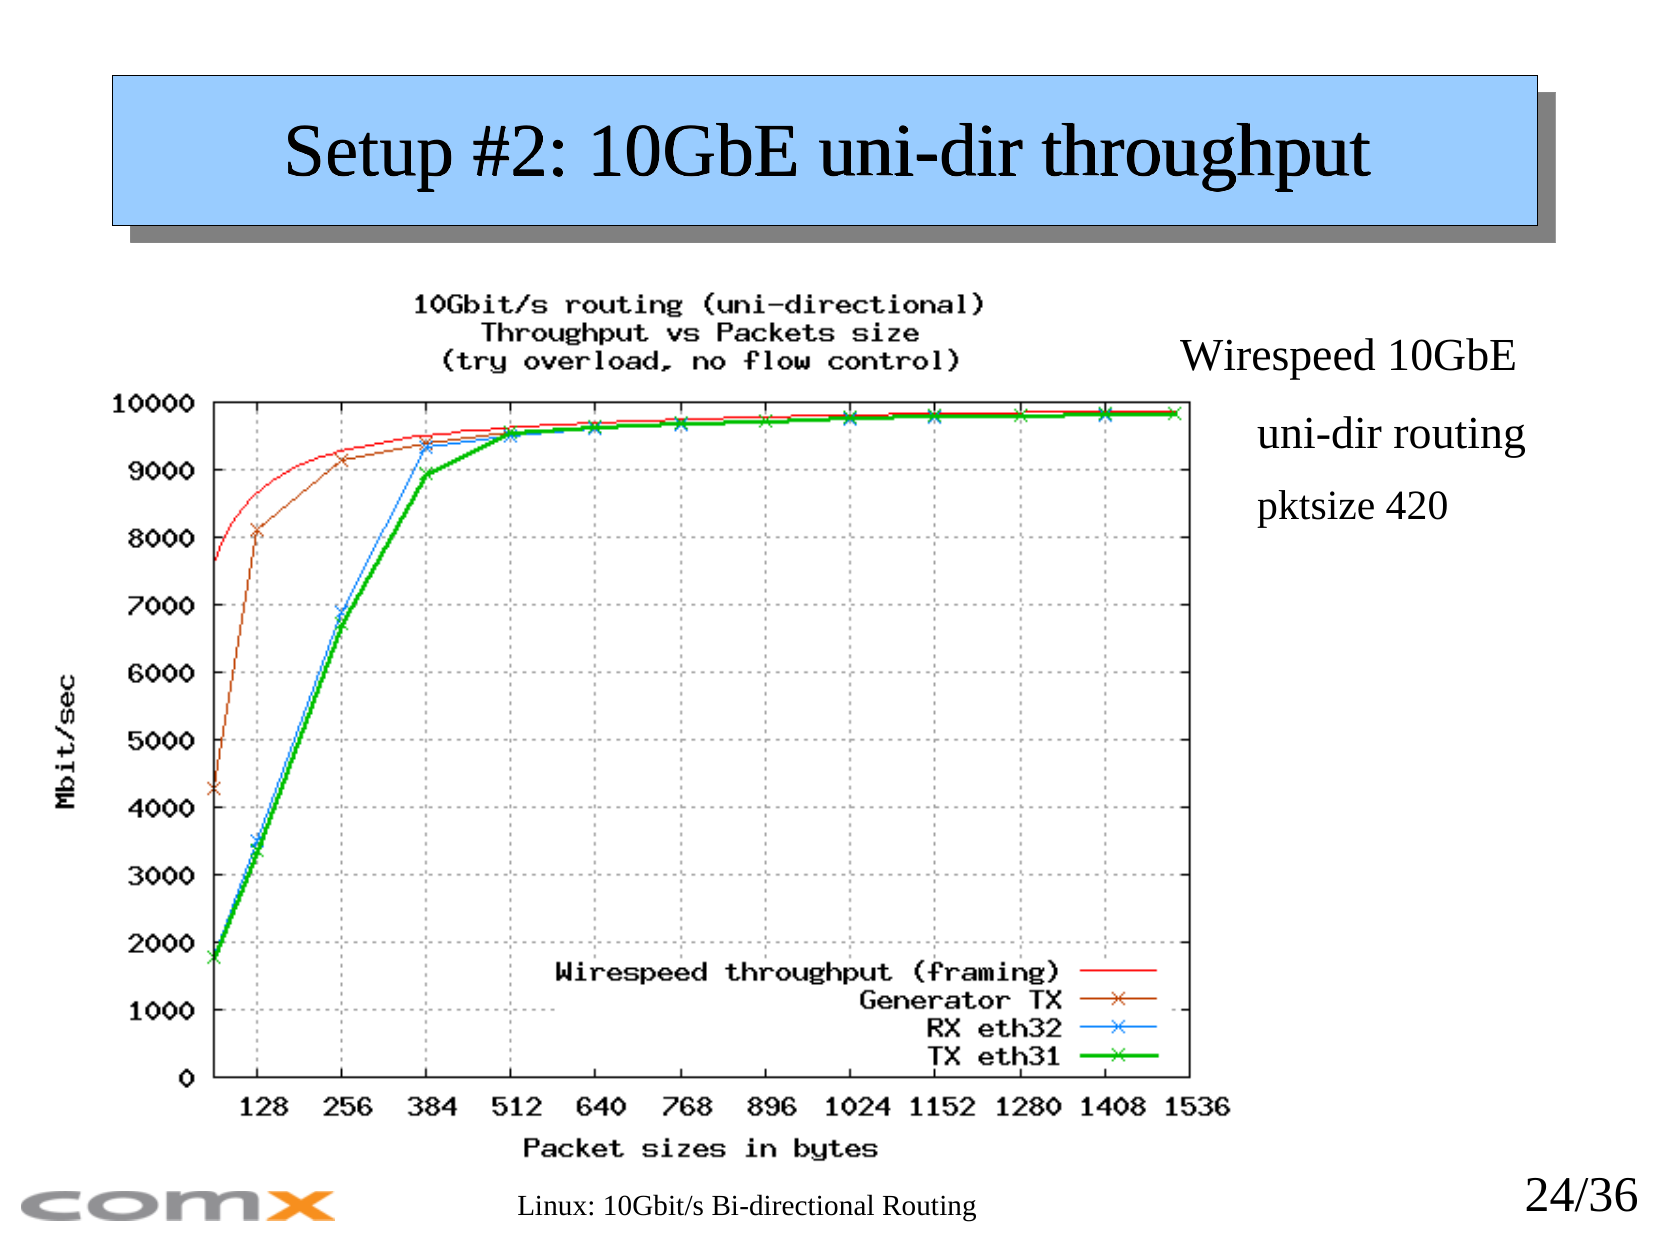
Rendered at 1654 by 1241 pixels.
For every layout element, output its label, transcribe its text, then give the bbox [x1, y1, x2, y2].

picture [37, 263, 1238, 1163]
list Wirespeed 10GbE uni-dir routing pktsize 420 [1162, 330, 1576, 1088]
picture [21, 1191, 335, 1221]
title Setup #2: 10GbE uni-dir throughput [116, 90, 1538, 211]
